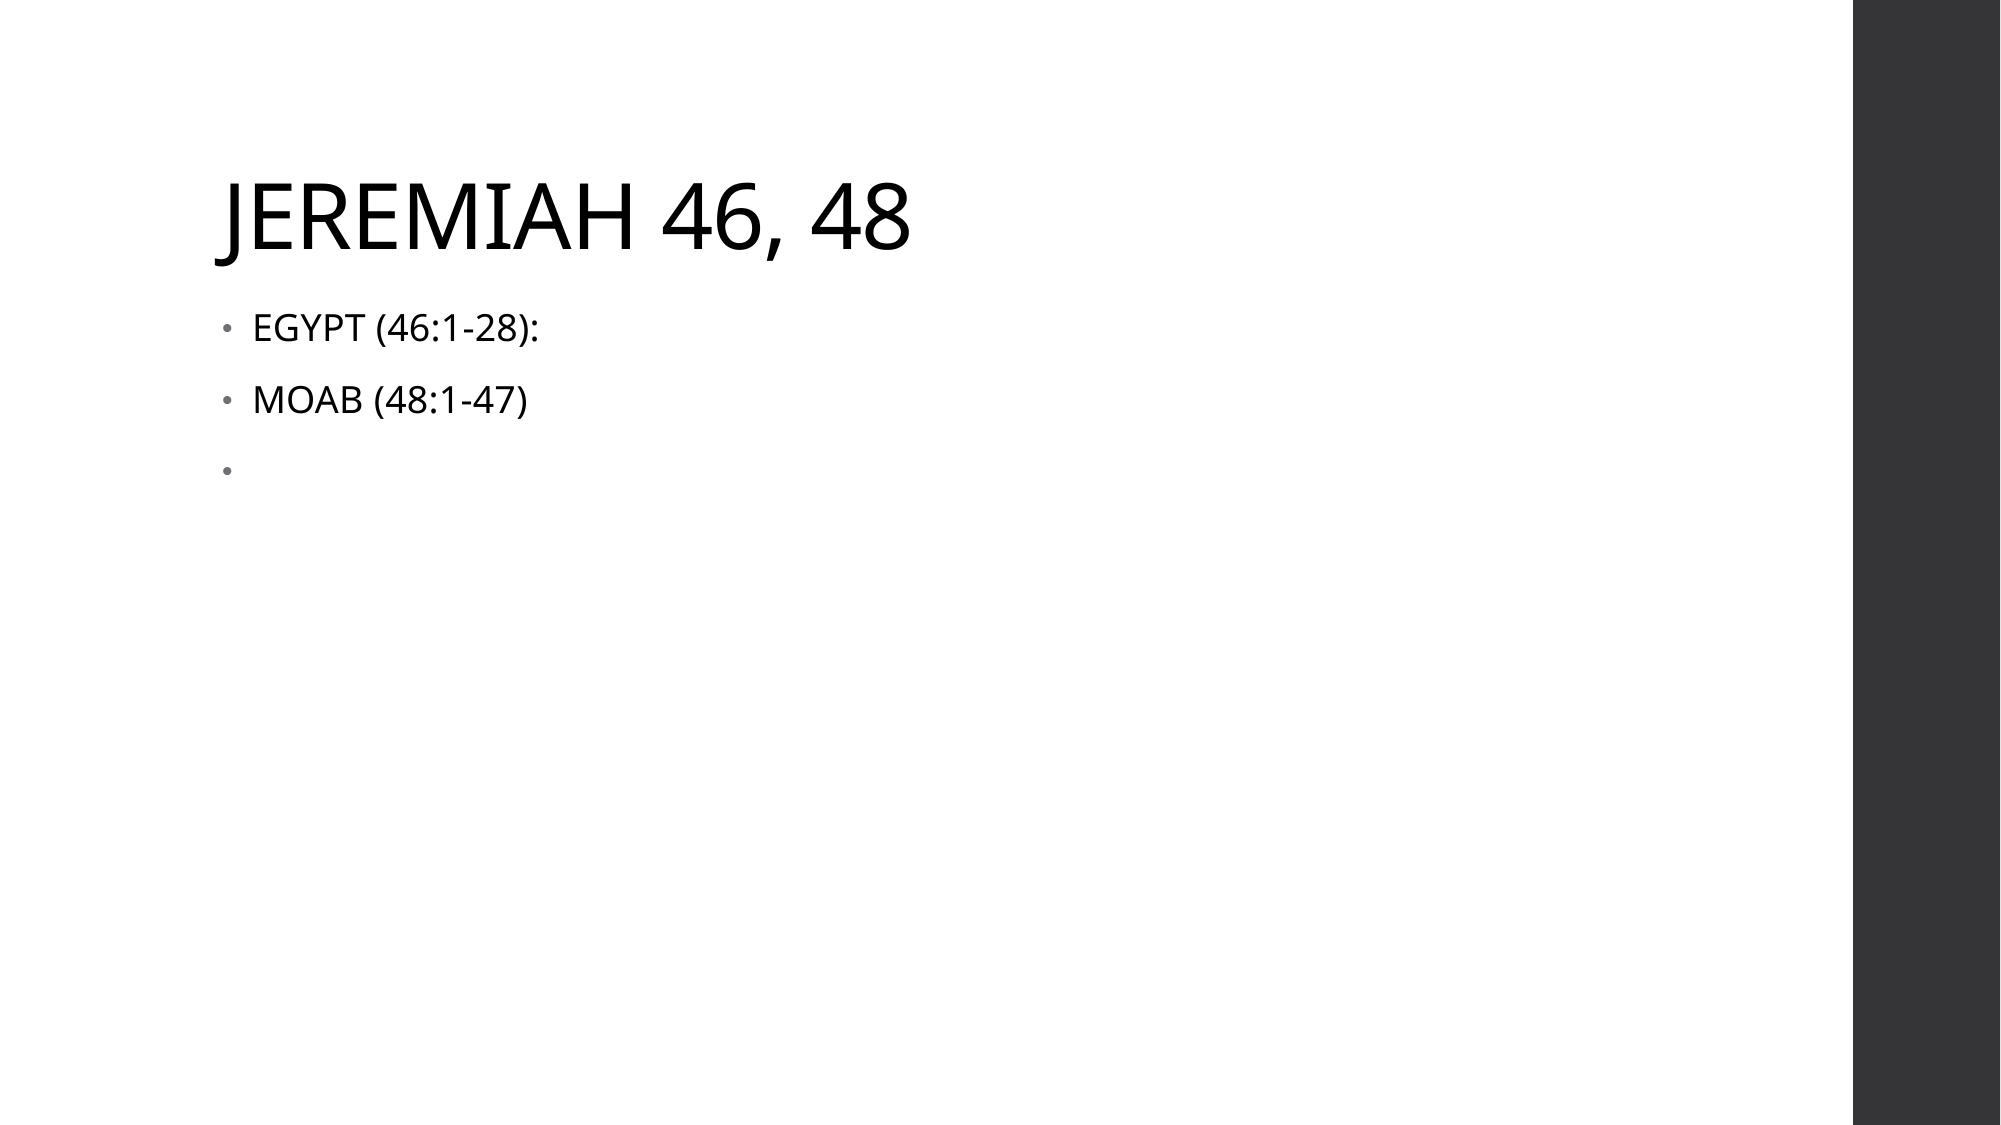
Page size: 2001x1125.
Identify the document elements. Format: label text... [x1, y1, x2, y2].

list EGYPT (46:1-28): MOAB (48:1-47) [206, 299, 1617, 1014]
title JEREMIAH 46, 48 [206, 60, 1797, 278]
